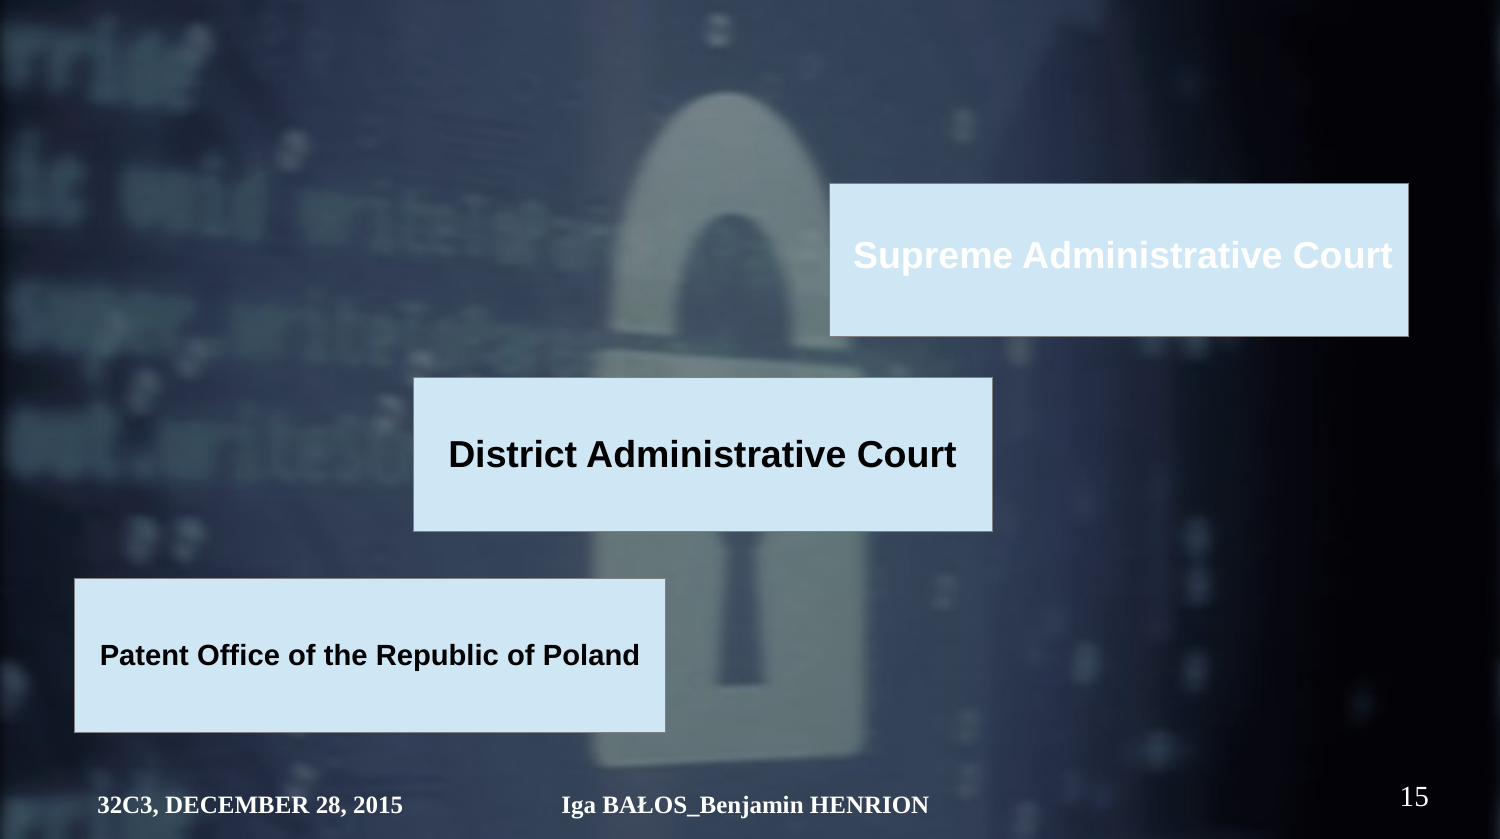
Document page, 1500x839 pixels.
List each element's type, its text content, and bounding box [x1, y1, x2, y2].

text_box Patent Office of the Republic of Poland [74, 578, 666, 733]
text_box District Administrative Court [413, 377, 993, 532]
picture [0, 0, 1500, 839]
text_box [829, 183, 1409, 337]
text_box Supreme Administrative Court [838, 226, 1409, 284]
